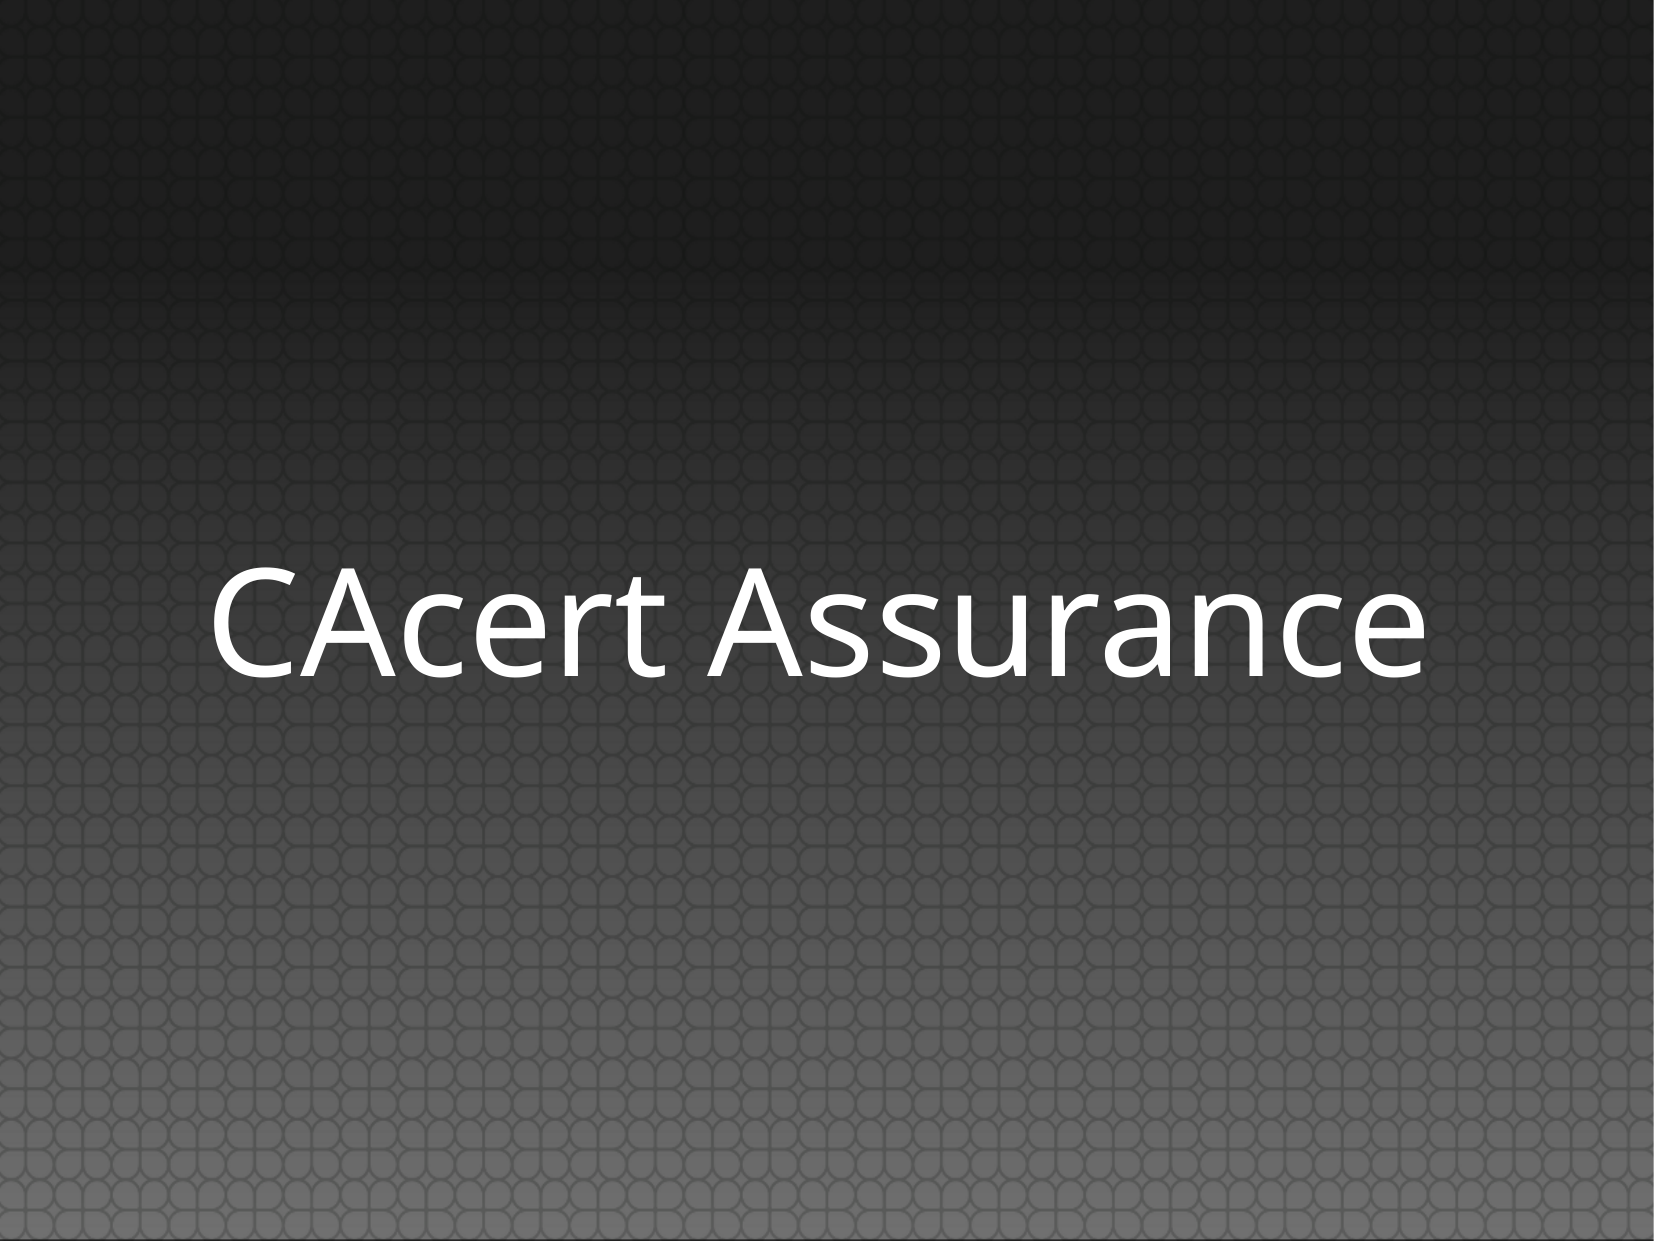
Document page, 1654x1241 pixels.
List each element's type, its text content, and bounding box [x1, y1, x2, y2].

title CAcert Assurance [75, 525, 1564, 713]
picture [0, 0, 1654, 1241]
